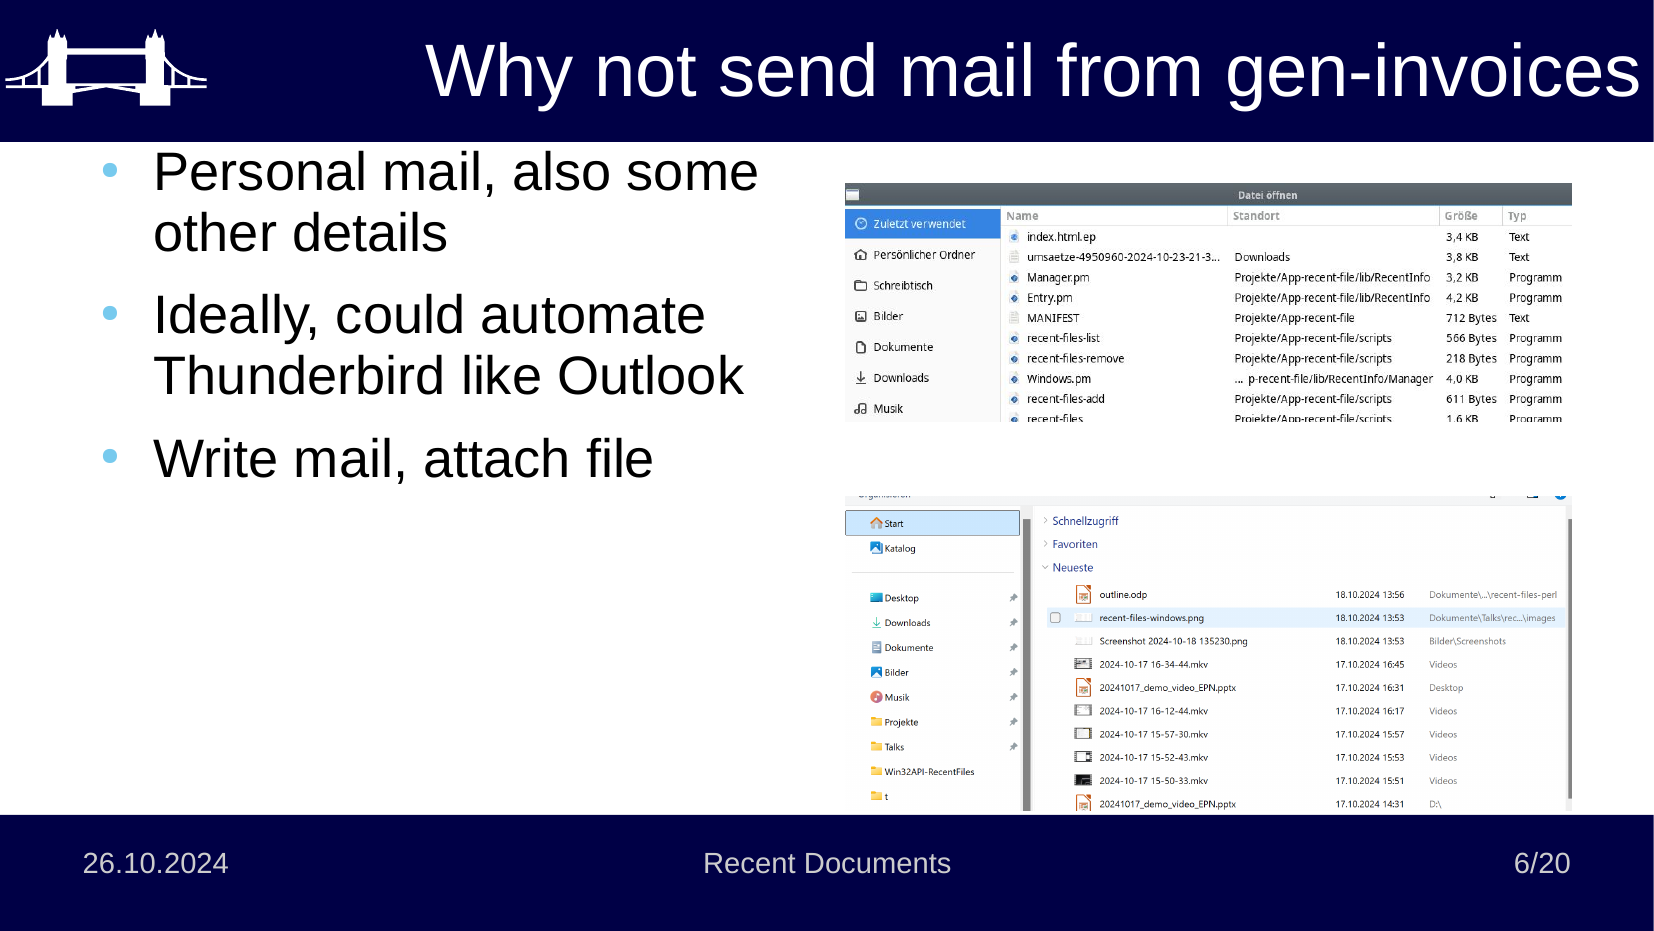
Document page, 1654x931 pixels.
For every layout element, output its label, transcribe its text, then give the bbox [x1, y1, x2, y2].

list Personal mail, also some other details Ideally, could automate Thunderbird like Outlook Write mail, attach file [82, 141, 809, 815]
picture [845, 183, 1572, 422]
picture [845, 496, 1572, 812]
title Why not send mail from gen-invoices [354, 5, 1654, 136]
